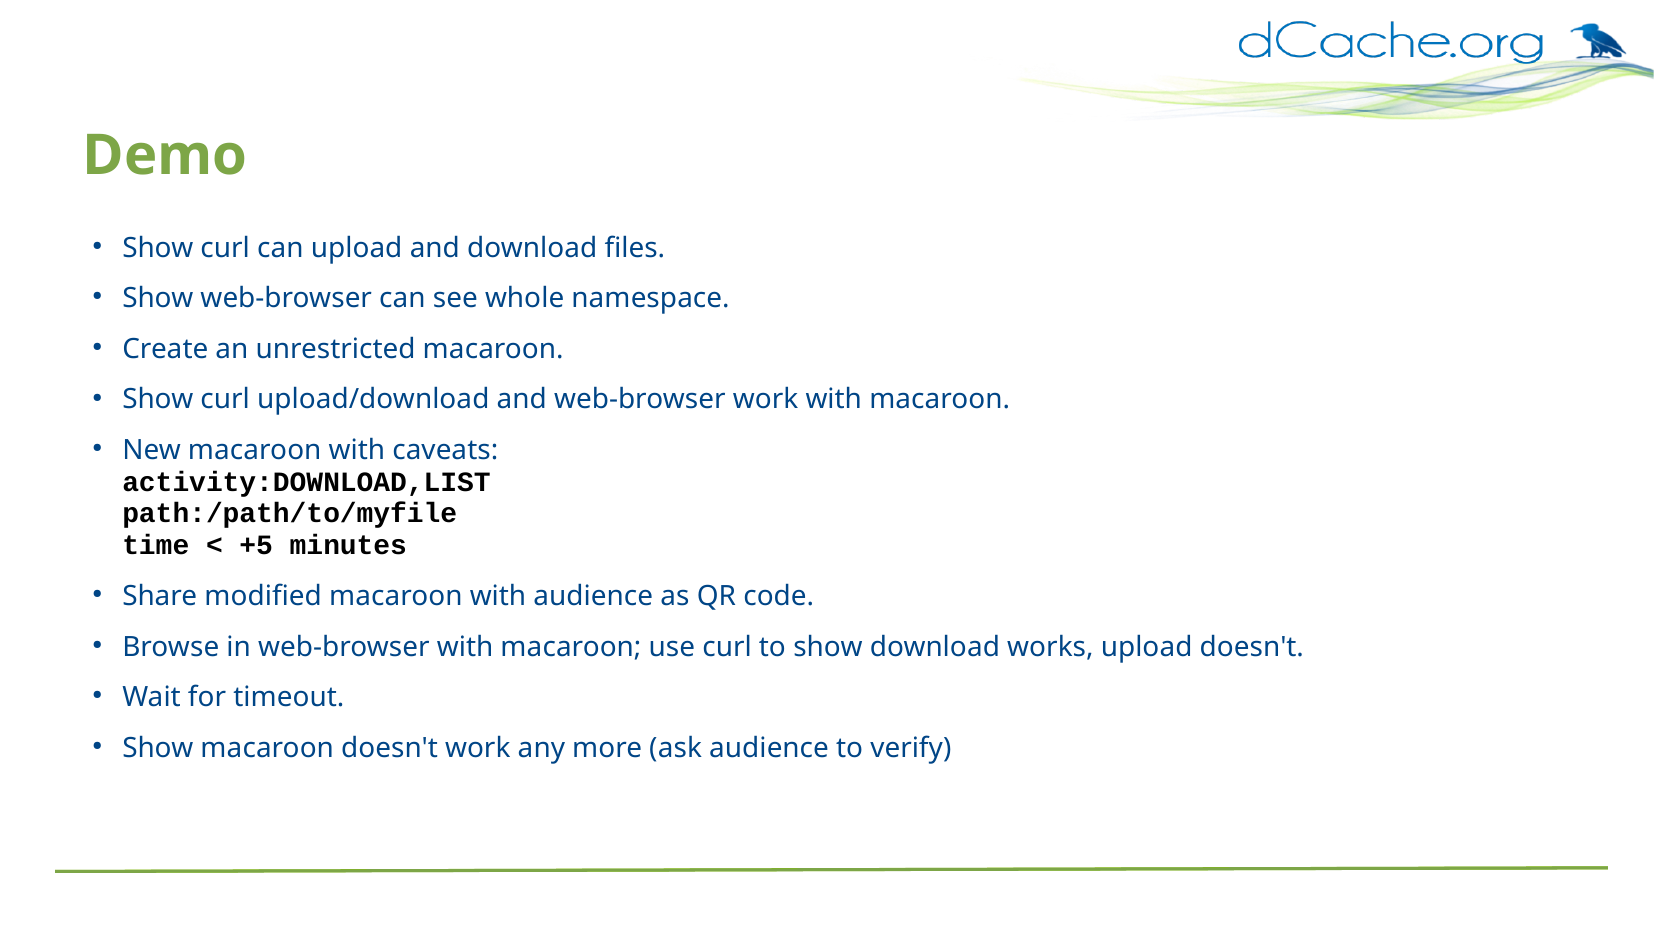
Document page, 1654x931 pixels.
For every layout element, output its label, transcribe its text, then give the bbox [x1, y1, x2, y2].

picture [956, 12, 1654, 127]
title Demo [82, 116, 1605, 189]
list Show curl can upload and download files. Show web-browser can see whole namespace. Create an unrestricted macaroon. Show curl upload/download and web-browser work with macaroon. New macaroon with caveats: activity:DOWNLOAD,LIST path:/path/to/myfile time < +5 minutes Share modified macaroon with audience as QR code. Browse in web-browser with macaroon; use curl to show download works, upload doesn't. Wait for timeout. Show macaroon doesn't work any more (ask audience to verify) [82, 227, 1571, 767]
